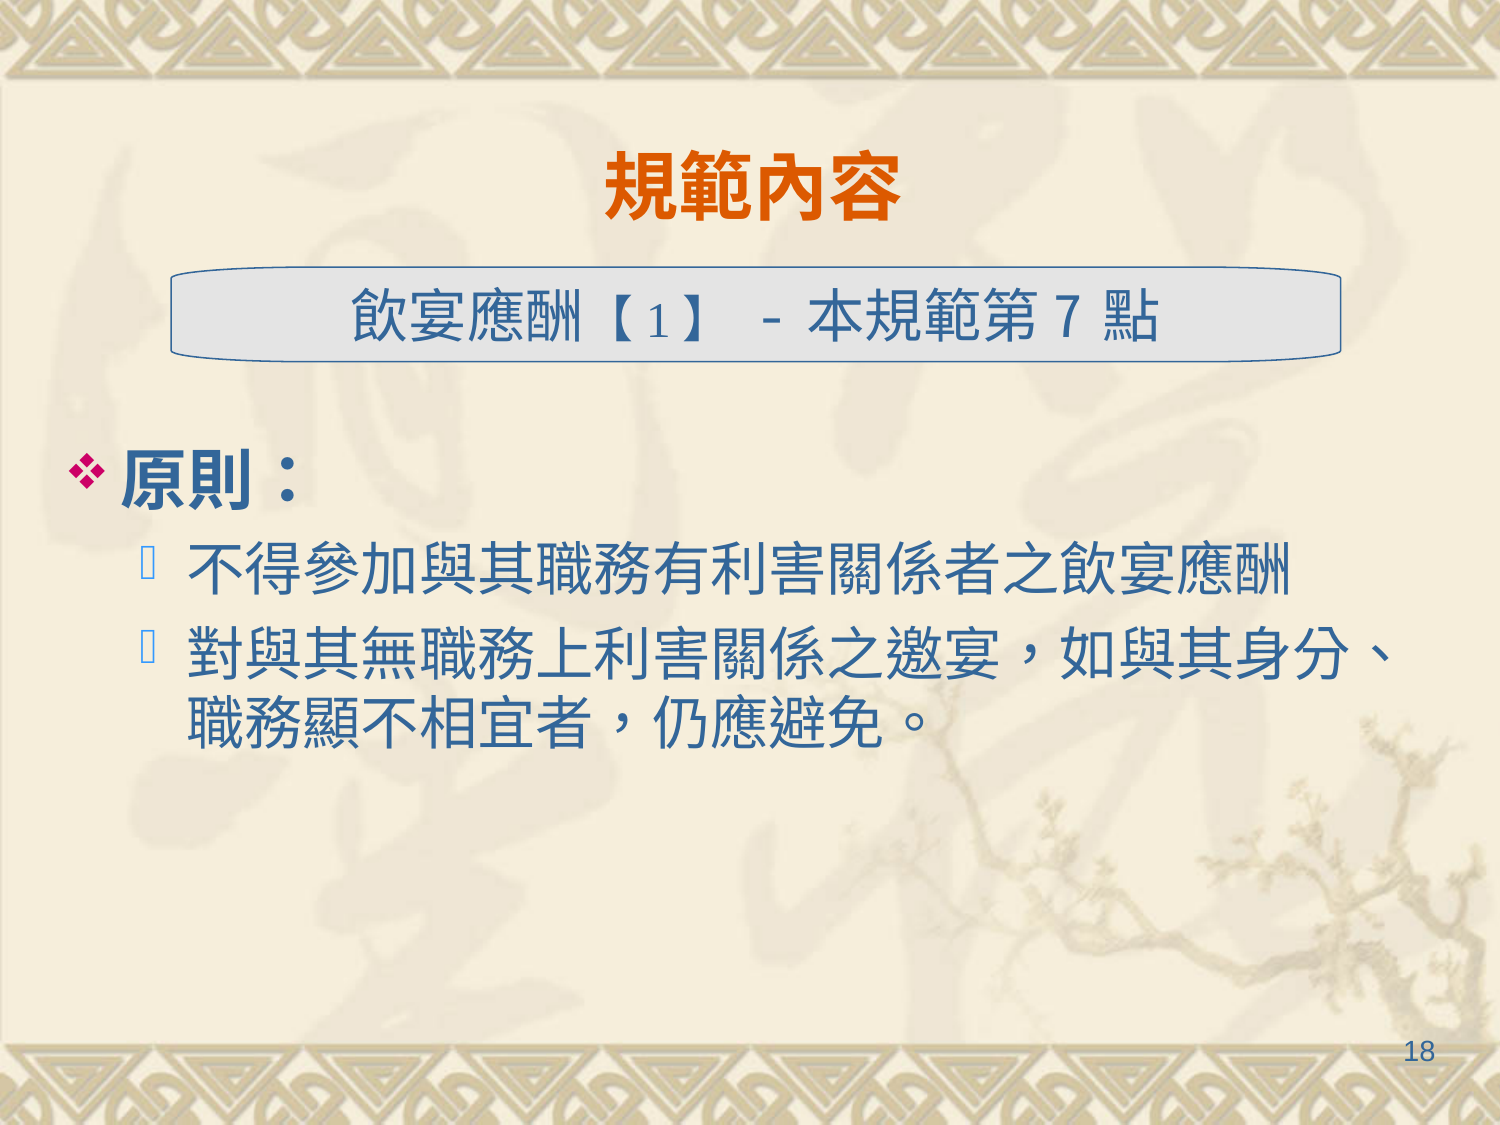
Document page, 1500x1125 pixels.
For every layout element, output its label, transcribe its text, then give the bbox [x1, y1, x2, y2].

picture [0, 0, 1500, 1125]
text_box 飲宴應酬【1】 -本規範第7點 [171, 267, 1341, 362]
list 原則： 不得參加與其職務有利害關係者之飲宴應酬 對與其無職務上利害關係之邀宴，如與其身分、職務顯不相宜者，仍應避免。 [49, 430, 1451, 1001]
text_box <編號> [1074, 1024, 1451, 1103]
title 規範內容 [478, 125, 1029, 244]
